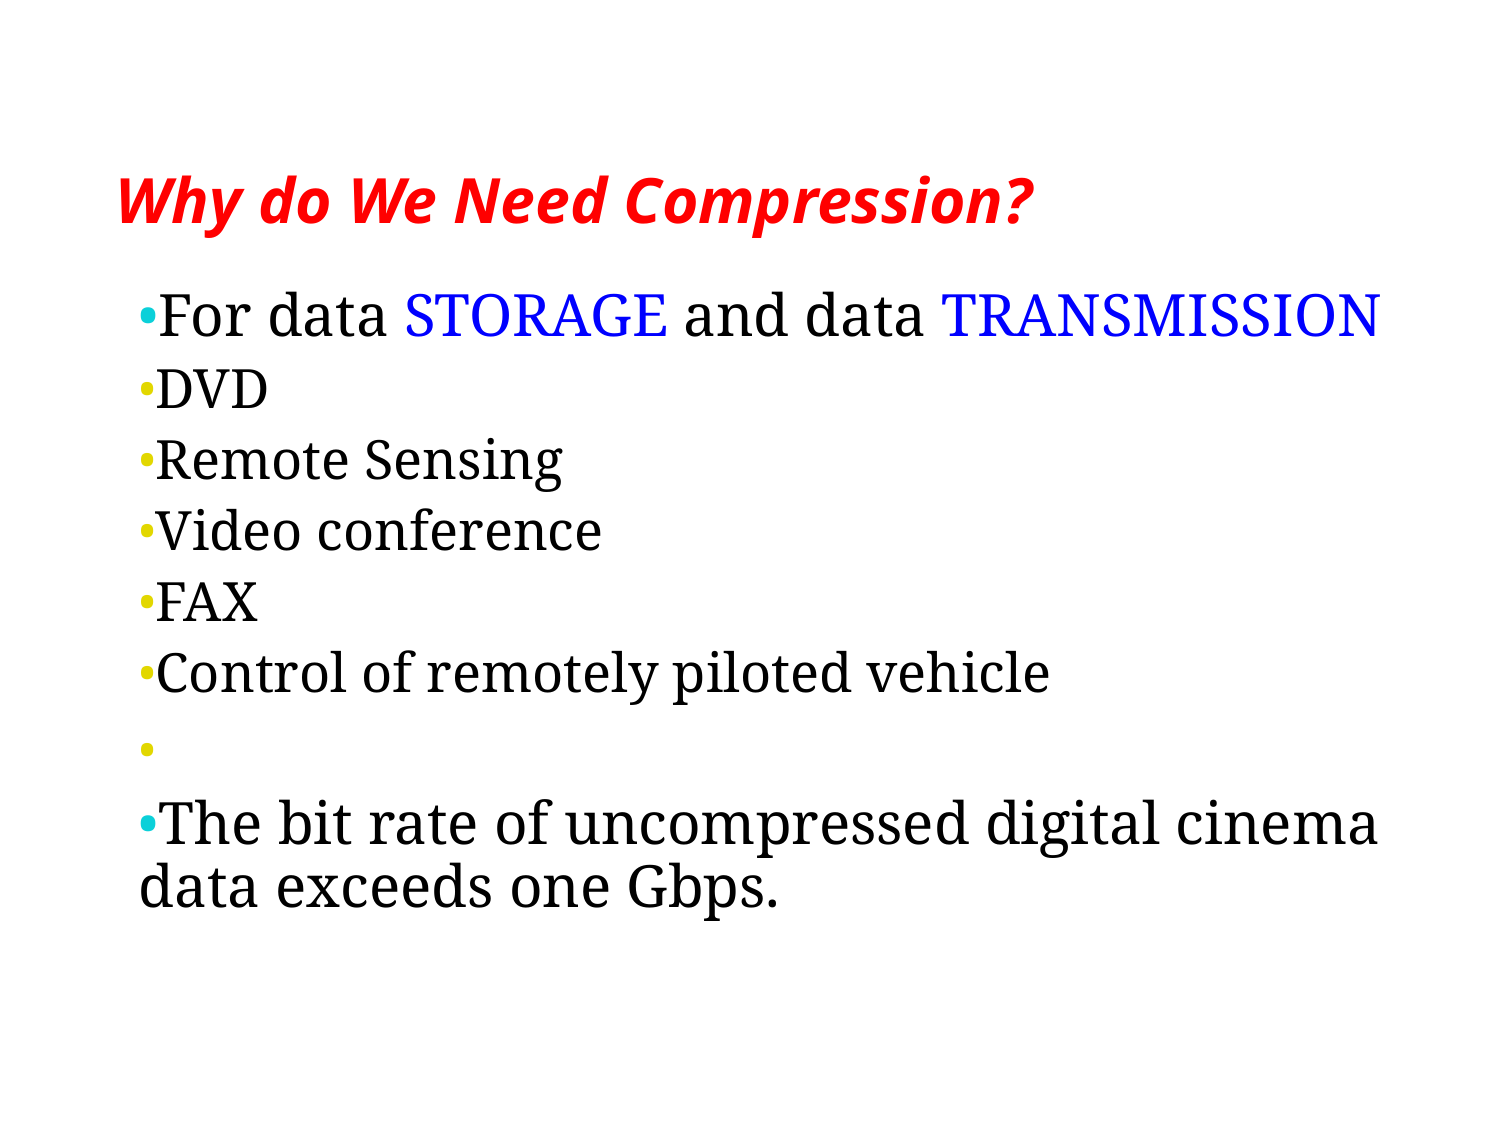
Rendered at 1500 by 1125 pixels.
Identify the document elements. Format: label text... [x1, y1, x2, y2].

text_box Why do We Need Compression? [101, 55, 1377, 244]
list For data STORAGE and data TRANSMISSION DVD Remote Sensing Video conference FAX Control of remotely piloted vehicle The bit rate of uncompressed digital cinema data exceeds one Gbps. [123, 278, 1399, 954]
